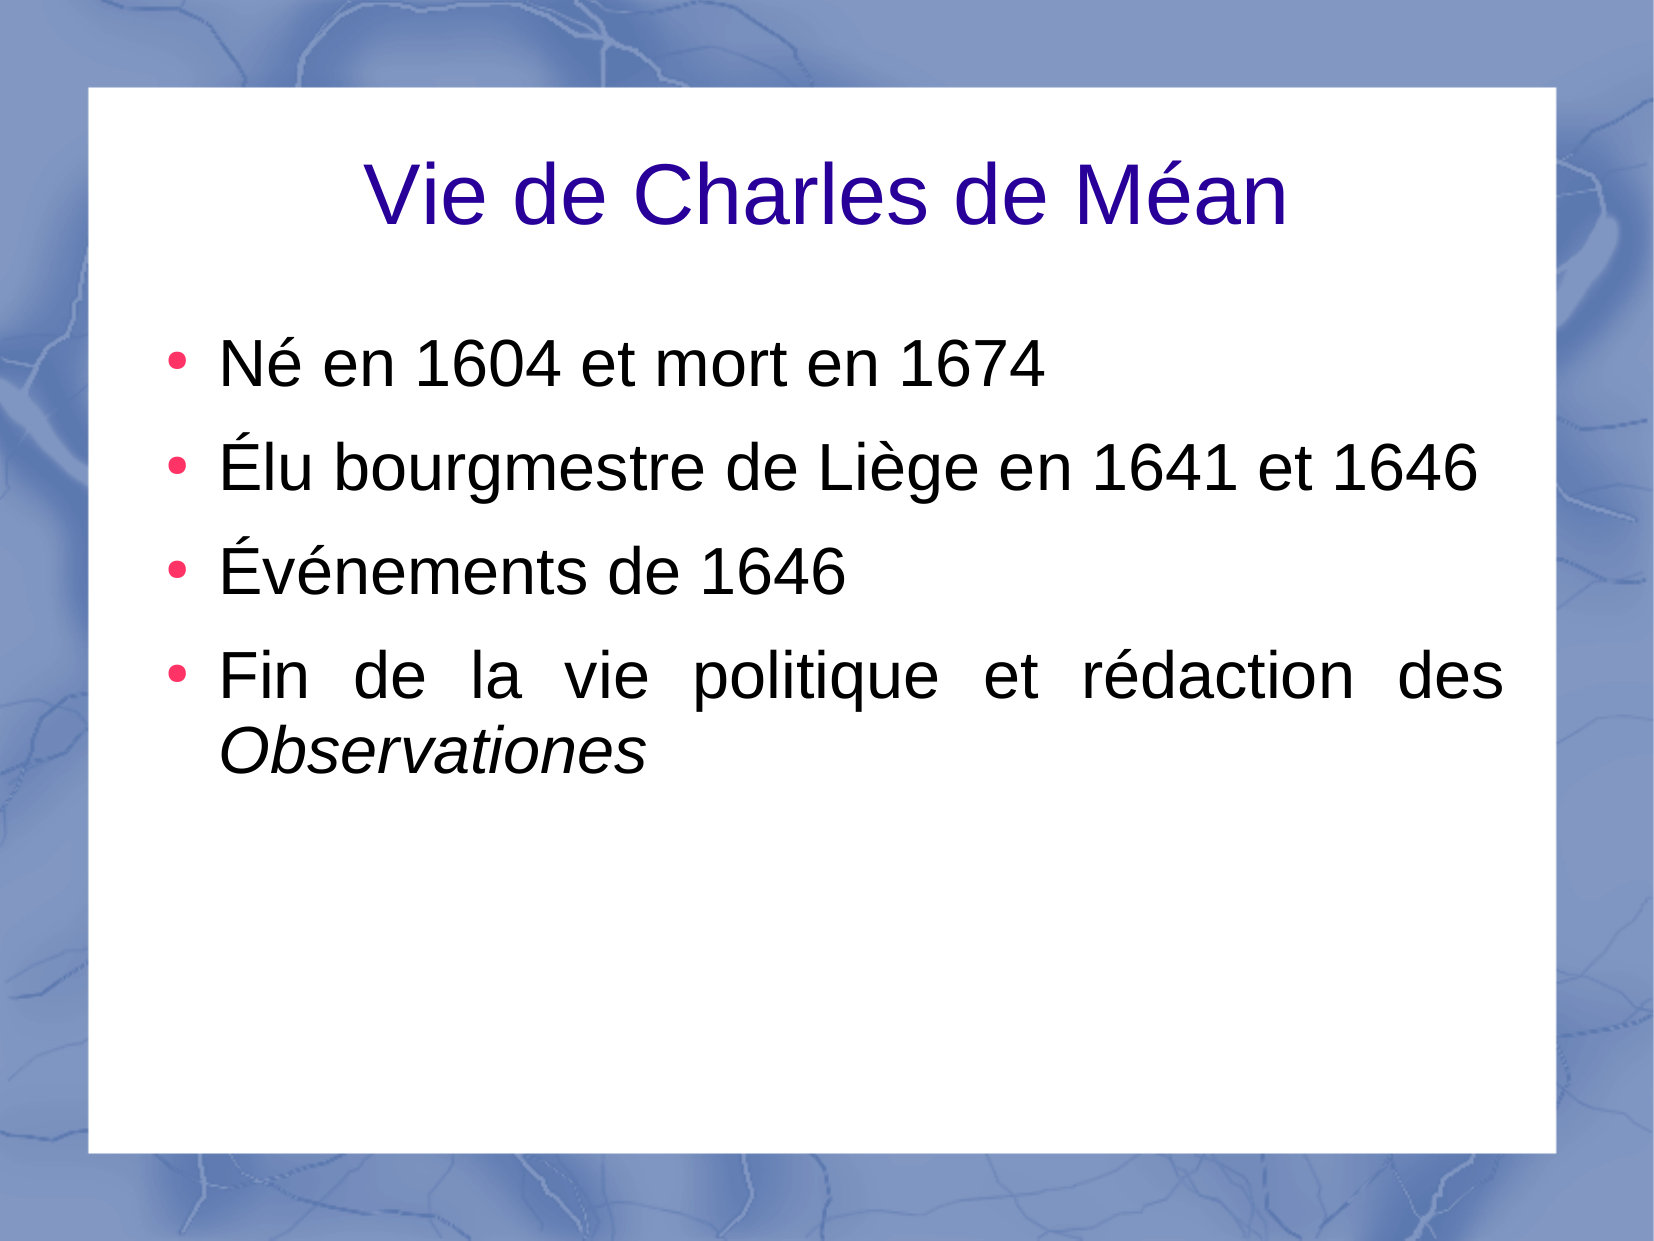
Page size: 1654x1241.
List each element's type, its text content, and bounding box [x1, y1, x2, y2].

title Vie de Charles de Méan [118, 90, 1536, 298]
list Né en 1604 et mort en 1674 Élu bourgmestre de Liège en 1641 et 1646 Événements de 1646 Fin de la vie politique et rédaction des Observationes [147, 325, 1506, 1031]
picture [0, 0, 1654, 1241]
